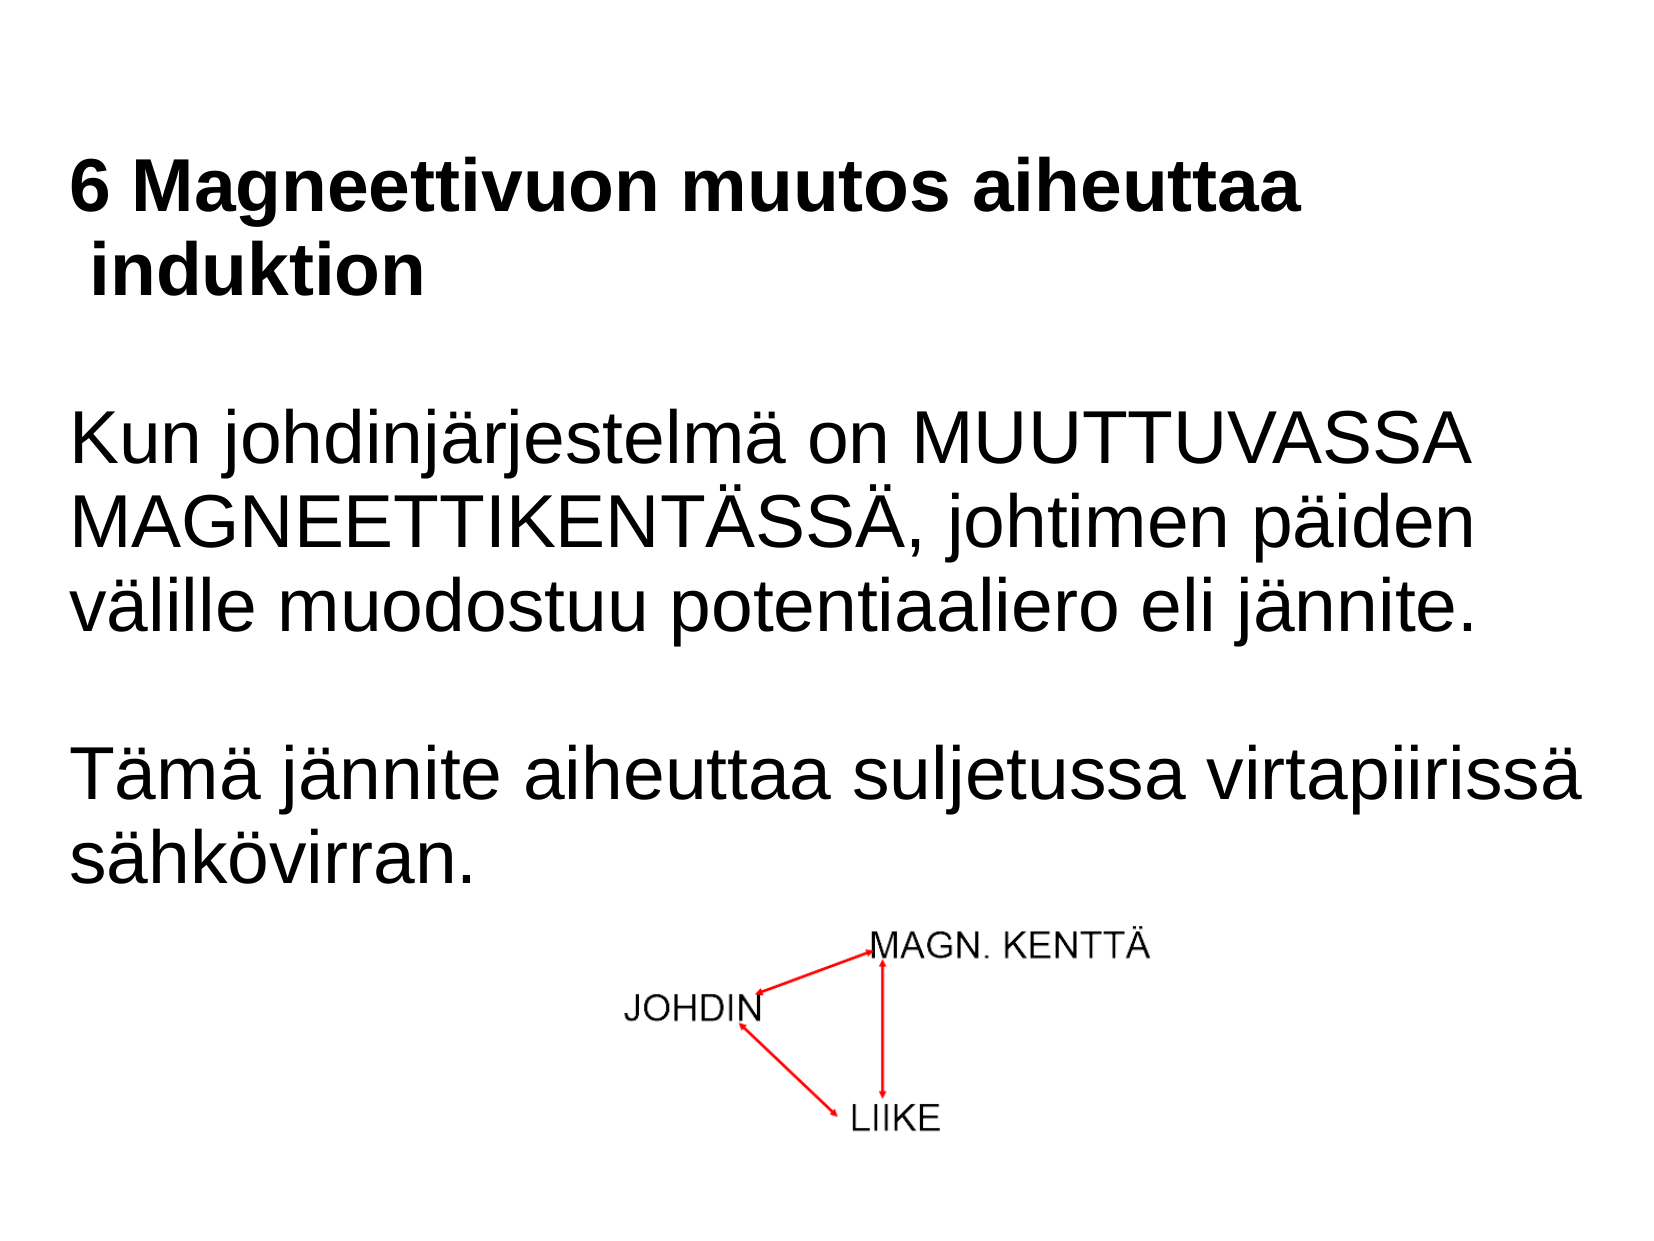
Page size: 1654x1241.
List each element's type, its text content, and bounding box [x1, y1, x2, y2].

text_box 6 Magneettivuon muutos aiheuttaa induktion Kun johdinjärjestelmä on MUUTTUVASSA MAGNEETTIKENTÄSSÄ, johtimen päiden välille muodostuu potentiaaliero eli jännite. Tämä jännite aiheuttaa suljetussa virtapiirissä sähkövirran. [54, 136, 1642, 907]
picture [592, 875, 1182, 1170]
